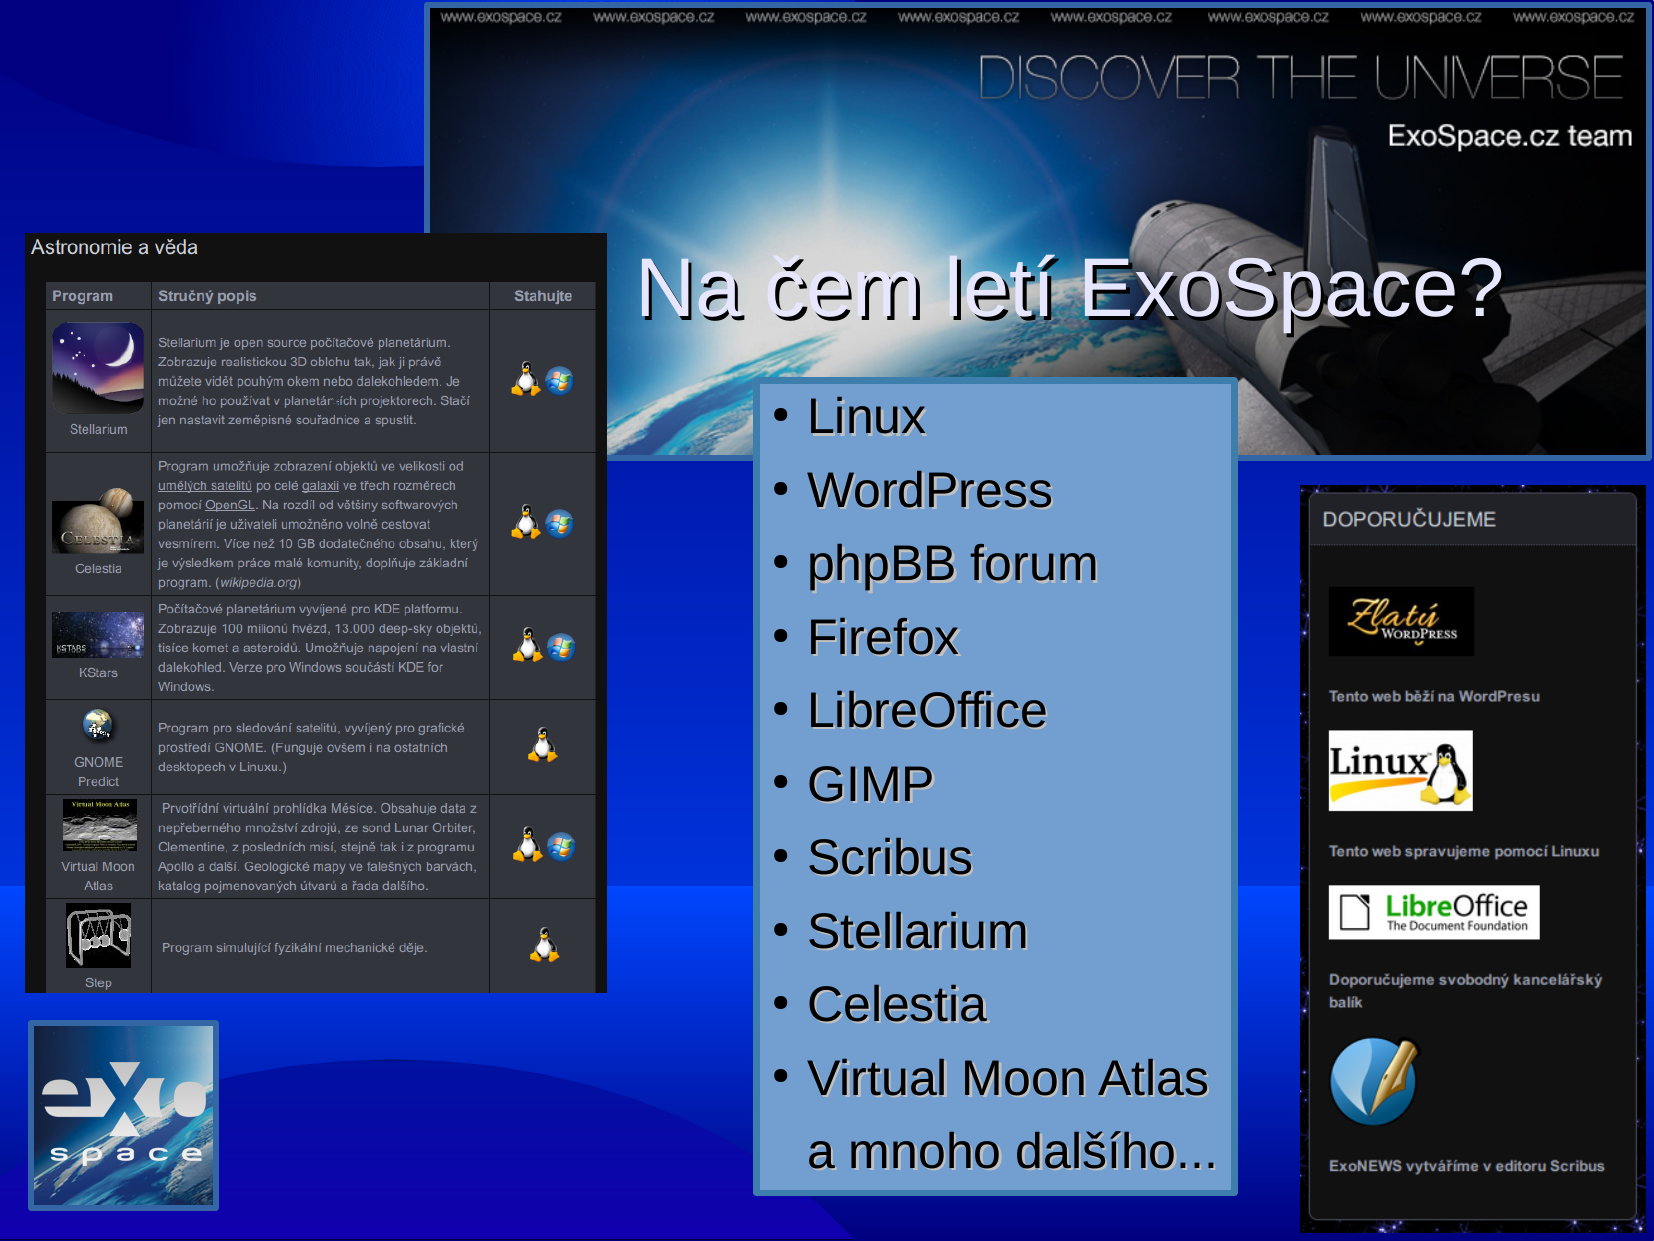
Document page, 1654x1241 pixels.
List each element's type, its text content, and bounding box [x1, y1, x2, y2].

picture [34, 1026, 214, 1206]
title Na čem letí ExoSpace? [607, 241, 1543, 335]
picture [25, 7, 1646, 993]
text_box Linux WordPress phpBB forum Firefox LibreOffice GIMP Scribus Stellarium Celestia Virtual Moon Atlas a mnoho dalšího... [756, 380, 1235, 1193]
picture [1300, 485, 1646, 1233]
